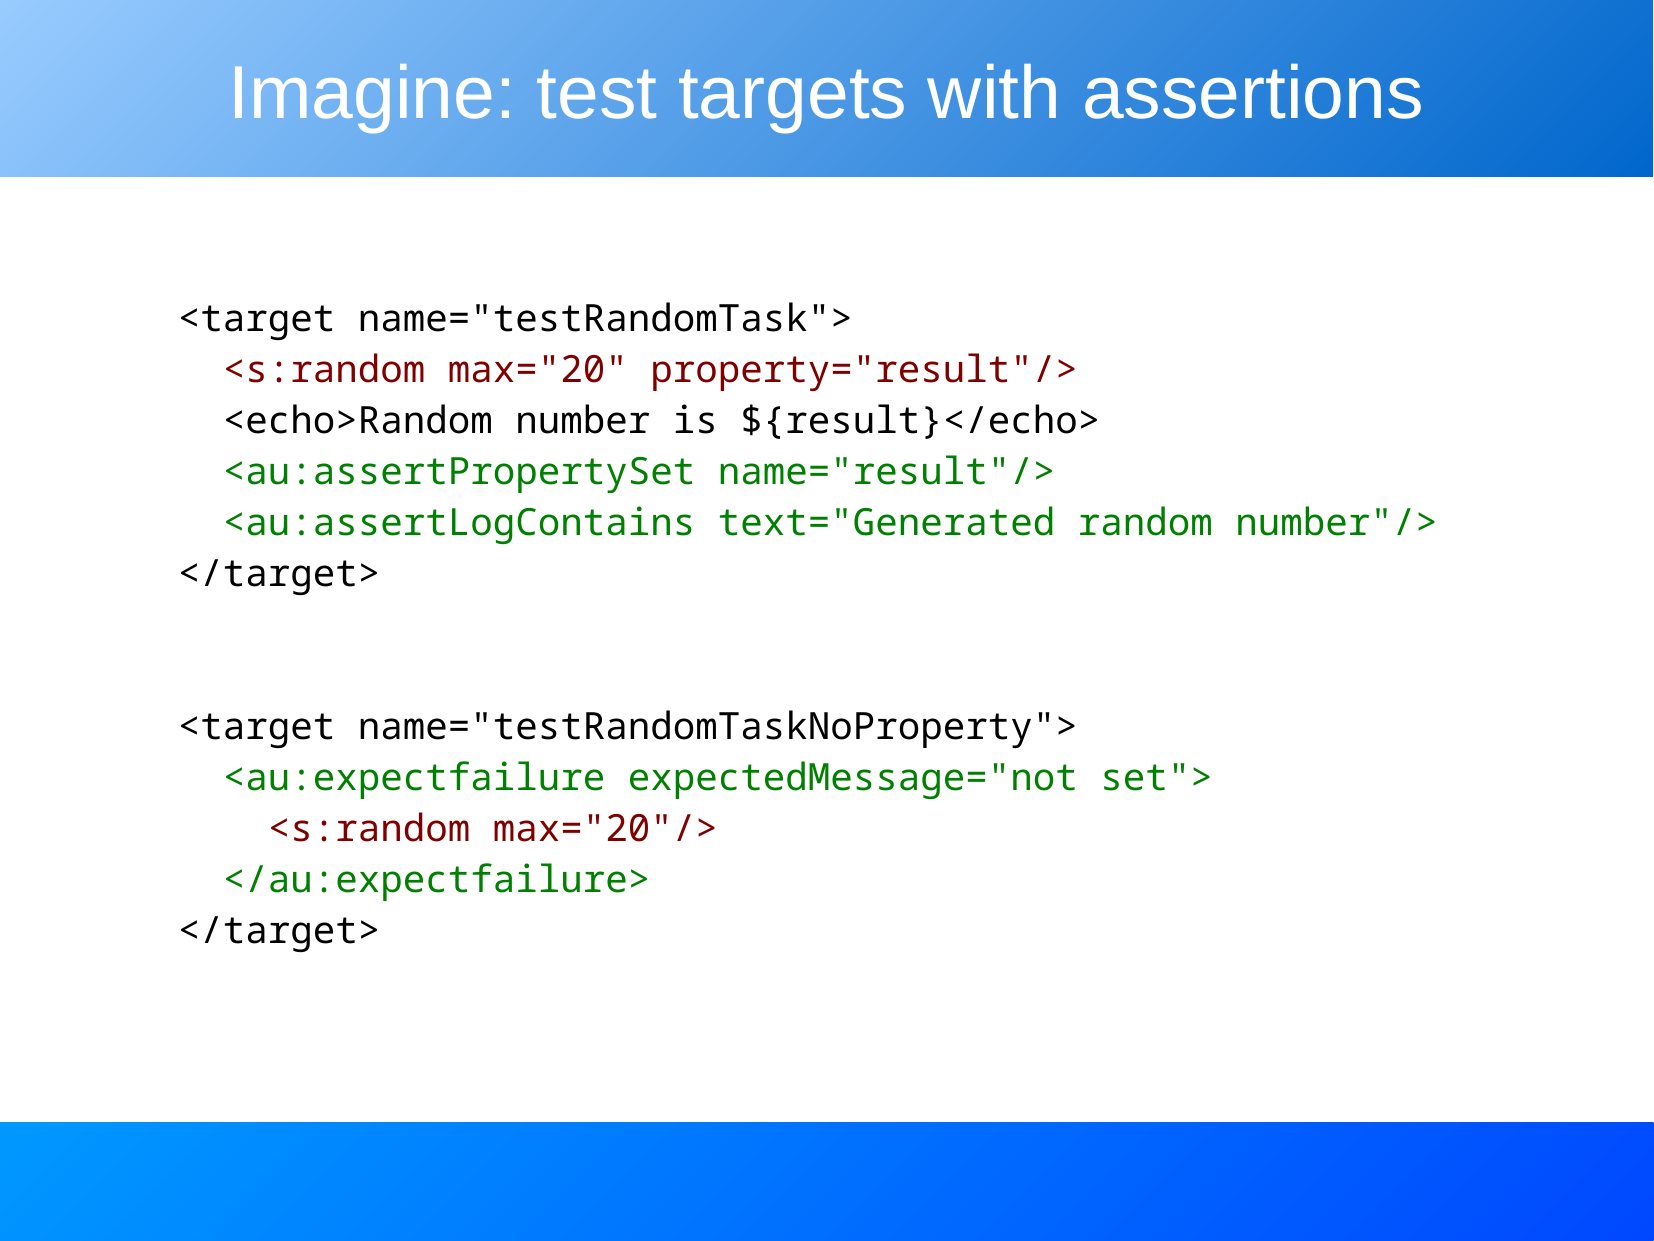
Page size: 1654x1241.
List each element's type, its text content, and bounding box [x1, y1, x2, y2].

text_box <target name="testRandomTask"> <s:random max="20" property="result"/> <echo>Random number is ${result}</echo> <au:assertPropertySet name="result"/> <au:assertLogContains text="Generated random number"/> </target> <target name="testRandomTaskNoProperty"> <au:expectfailure expectedMessage="not set"> <s:random max="20"/> </au:expectfailure> </target> [118, 372, 1565, 875]
title Imagine: test targets with assertions [82, 22, 1571, 163]
